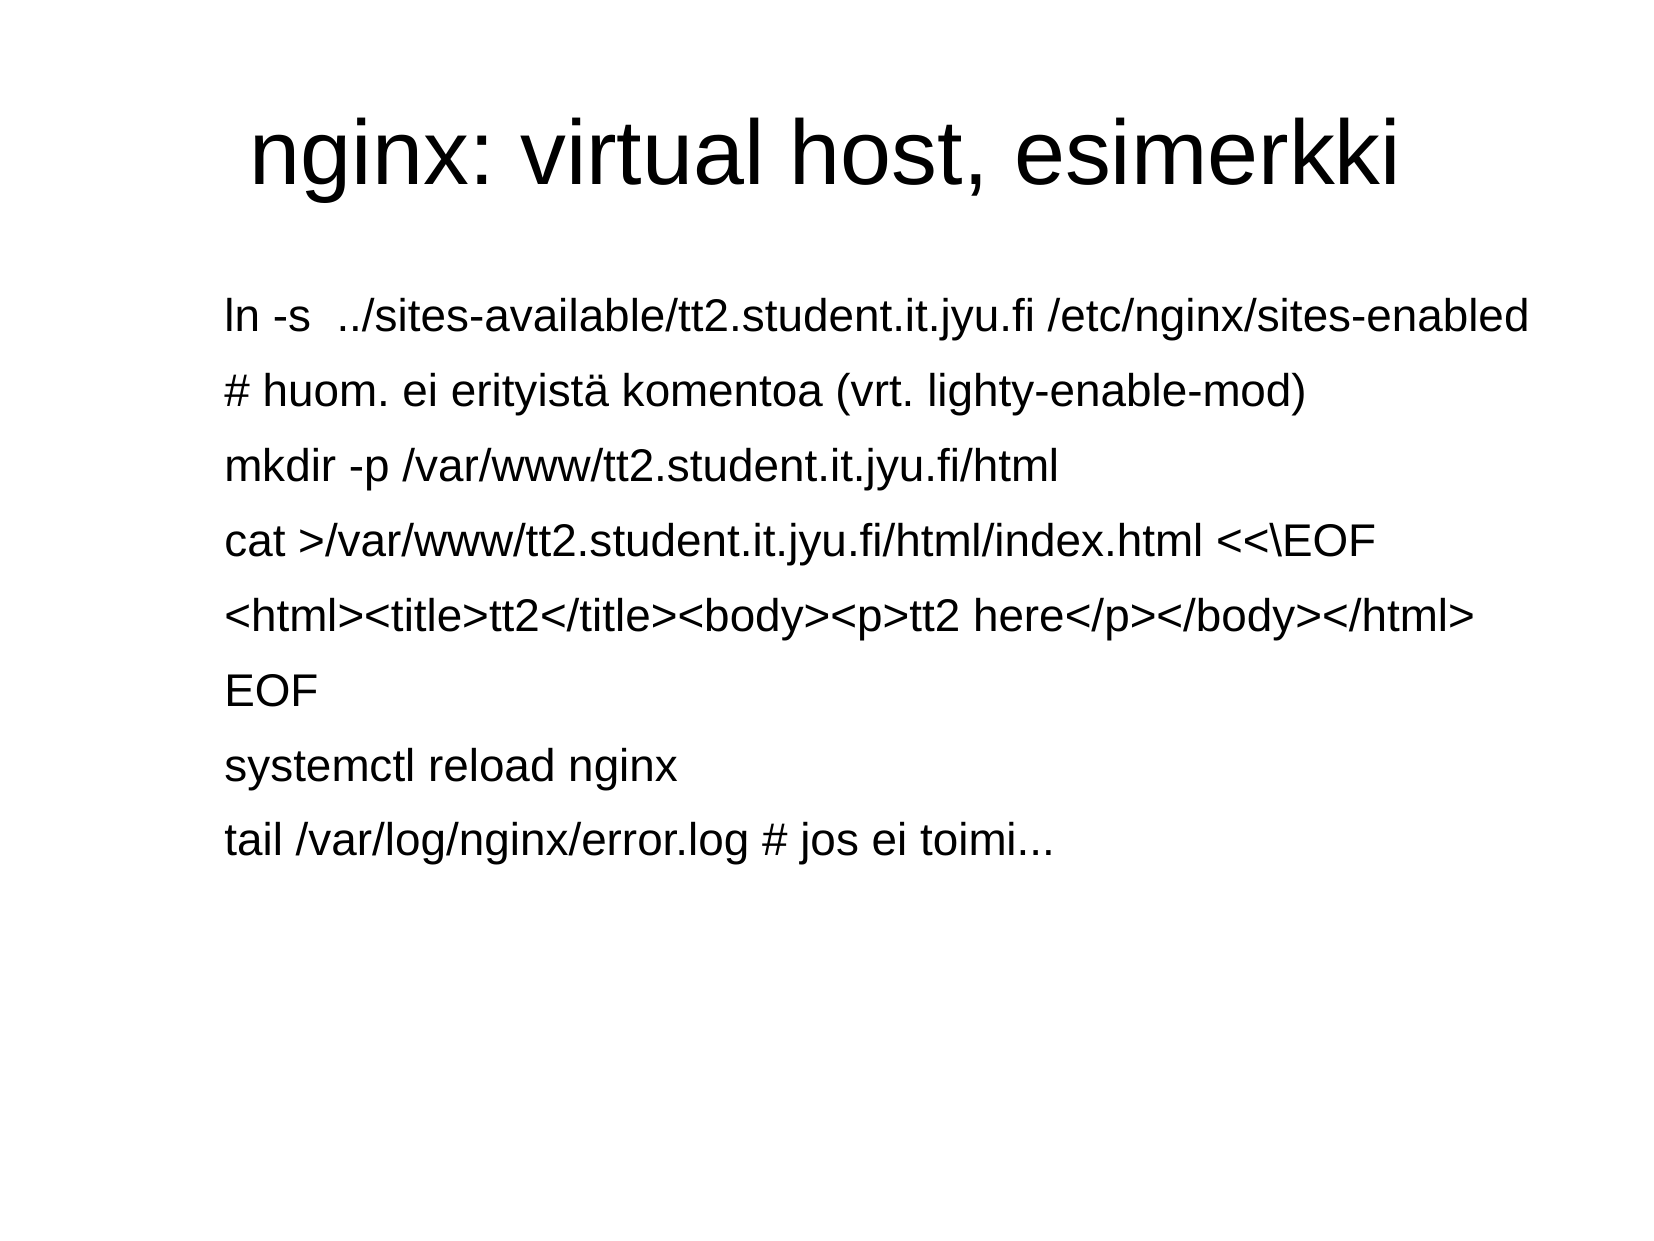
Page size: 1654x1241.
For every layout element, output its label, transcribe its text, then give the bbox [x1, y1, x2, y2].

title nginx: virtual host, esimerkki [82, 49, 1571, 257]
list ln -s ../sites-available/tt2.student.it.jyu.fi /etc/nginx/sites-enabled # huom. ei erityistä komentoa (vrt. lighty-enable-mod) mkdir -p /var/www/tt2.student.it.jyu.fi/html cat >/var/www/tt2.student.it.jyu.fi/html/index.html <<\EOF <html><title>tt2</title><body><p>tt2 here</p></body></html> EOF systemctl reload nginx tail /var/log/nginx/error.log # jos ei toimi... [82, 290, 1571, 1010]
